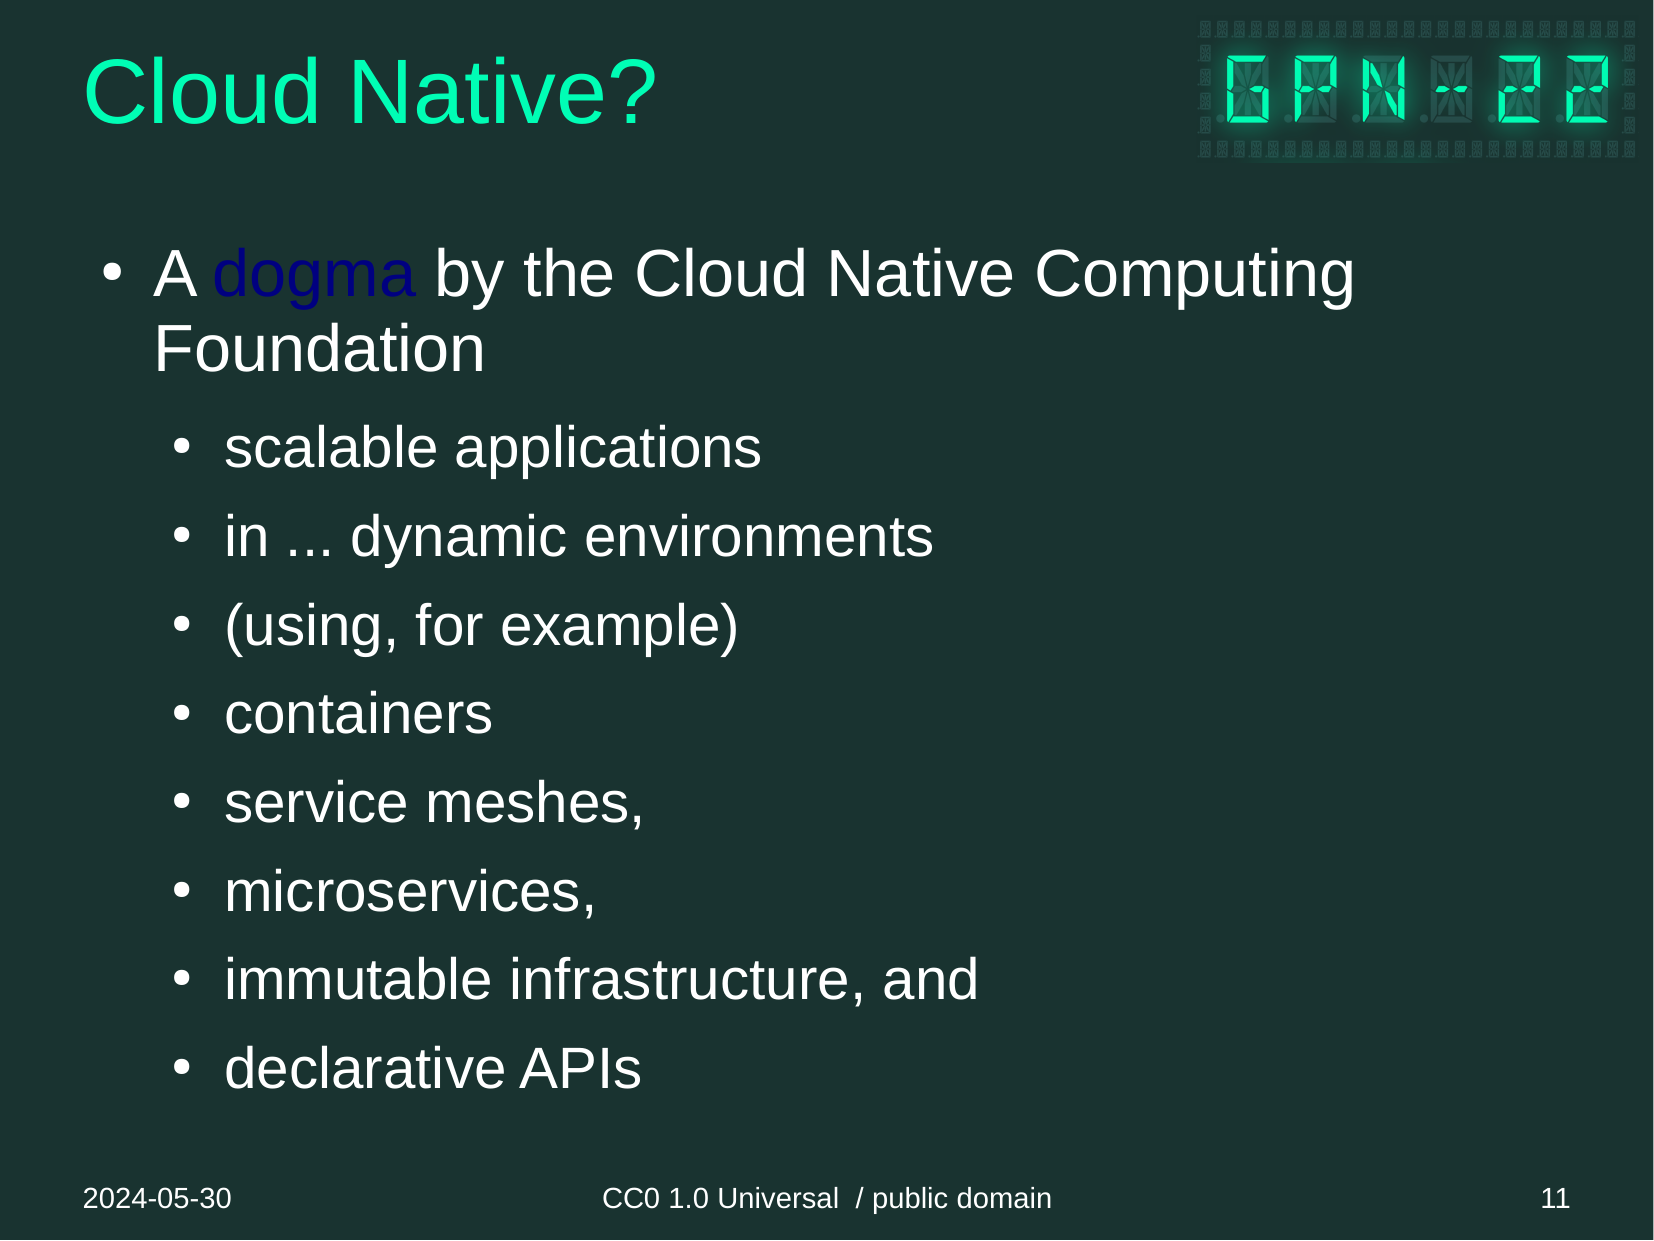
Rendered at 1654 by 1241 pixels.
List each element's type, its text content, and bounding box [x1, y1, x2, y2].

list A dogma by the Cloud Native Computing Foundation scalable applications in ... dynamic environments (using, for example) containers service meshes, microservices, immutable infrastructure, and declarative APIs [82, 236, 1571, 1101]
picture [1196, 15, 1639, 163]
title Cloud Native? [82, 40, 1004, 143]
